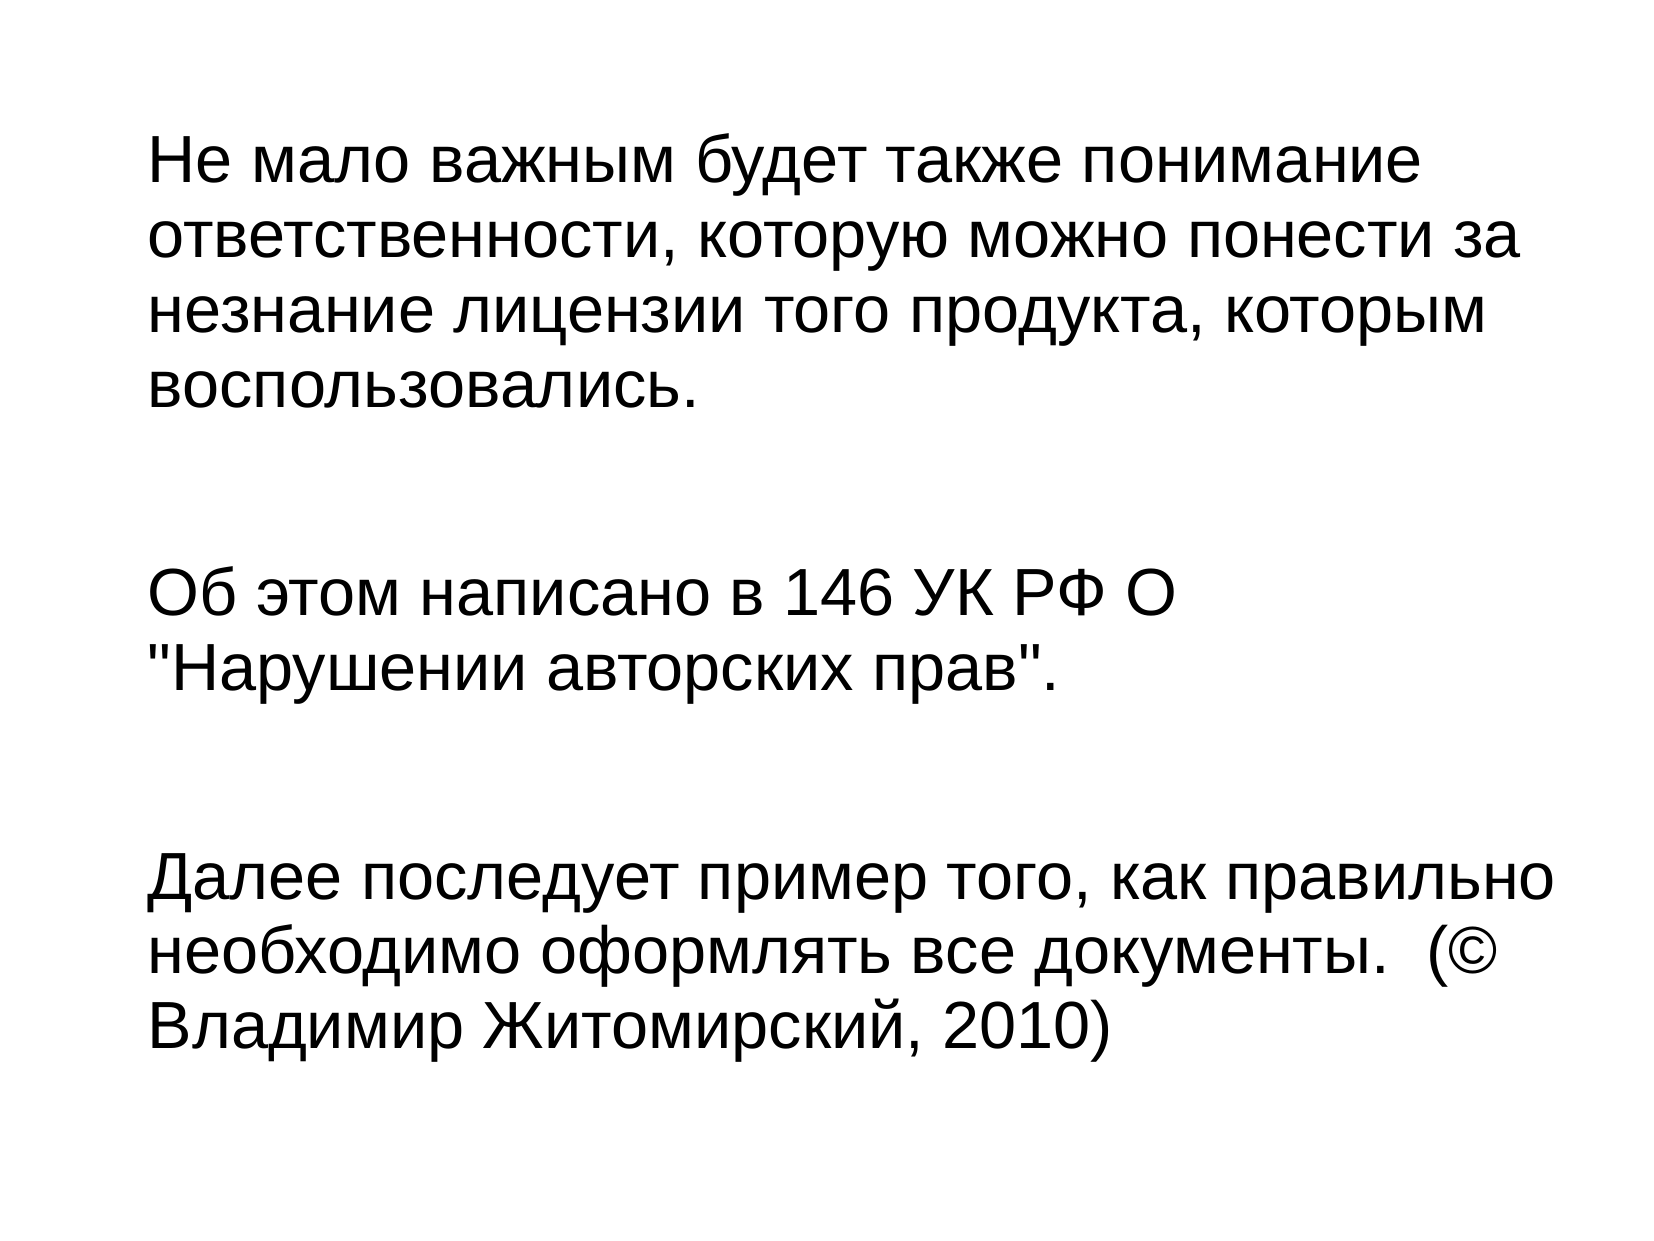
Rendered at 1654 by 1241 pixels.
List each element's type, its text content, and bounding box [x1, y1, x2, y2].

list Не мало важным будет также понимание ответственности, которую можно понести за незнание лицензии того продукта, которым воспользовались. Об этом написано в 146 УК РФ О "Нарушении авторских прав". Далее последует пример того, как правильно необходимо оформлять все документы. (© Владимир Житомирский, 2010) [76, 18, 1565, 1138]
